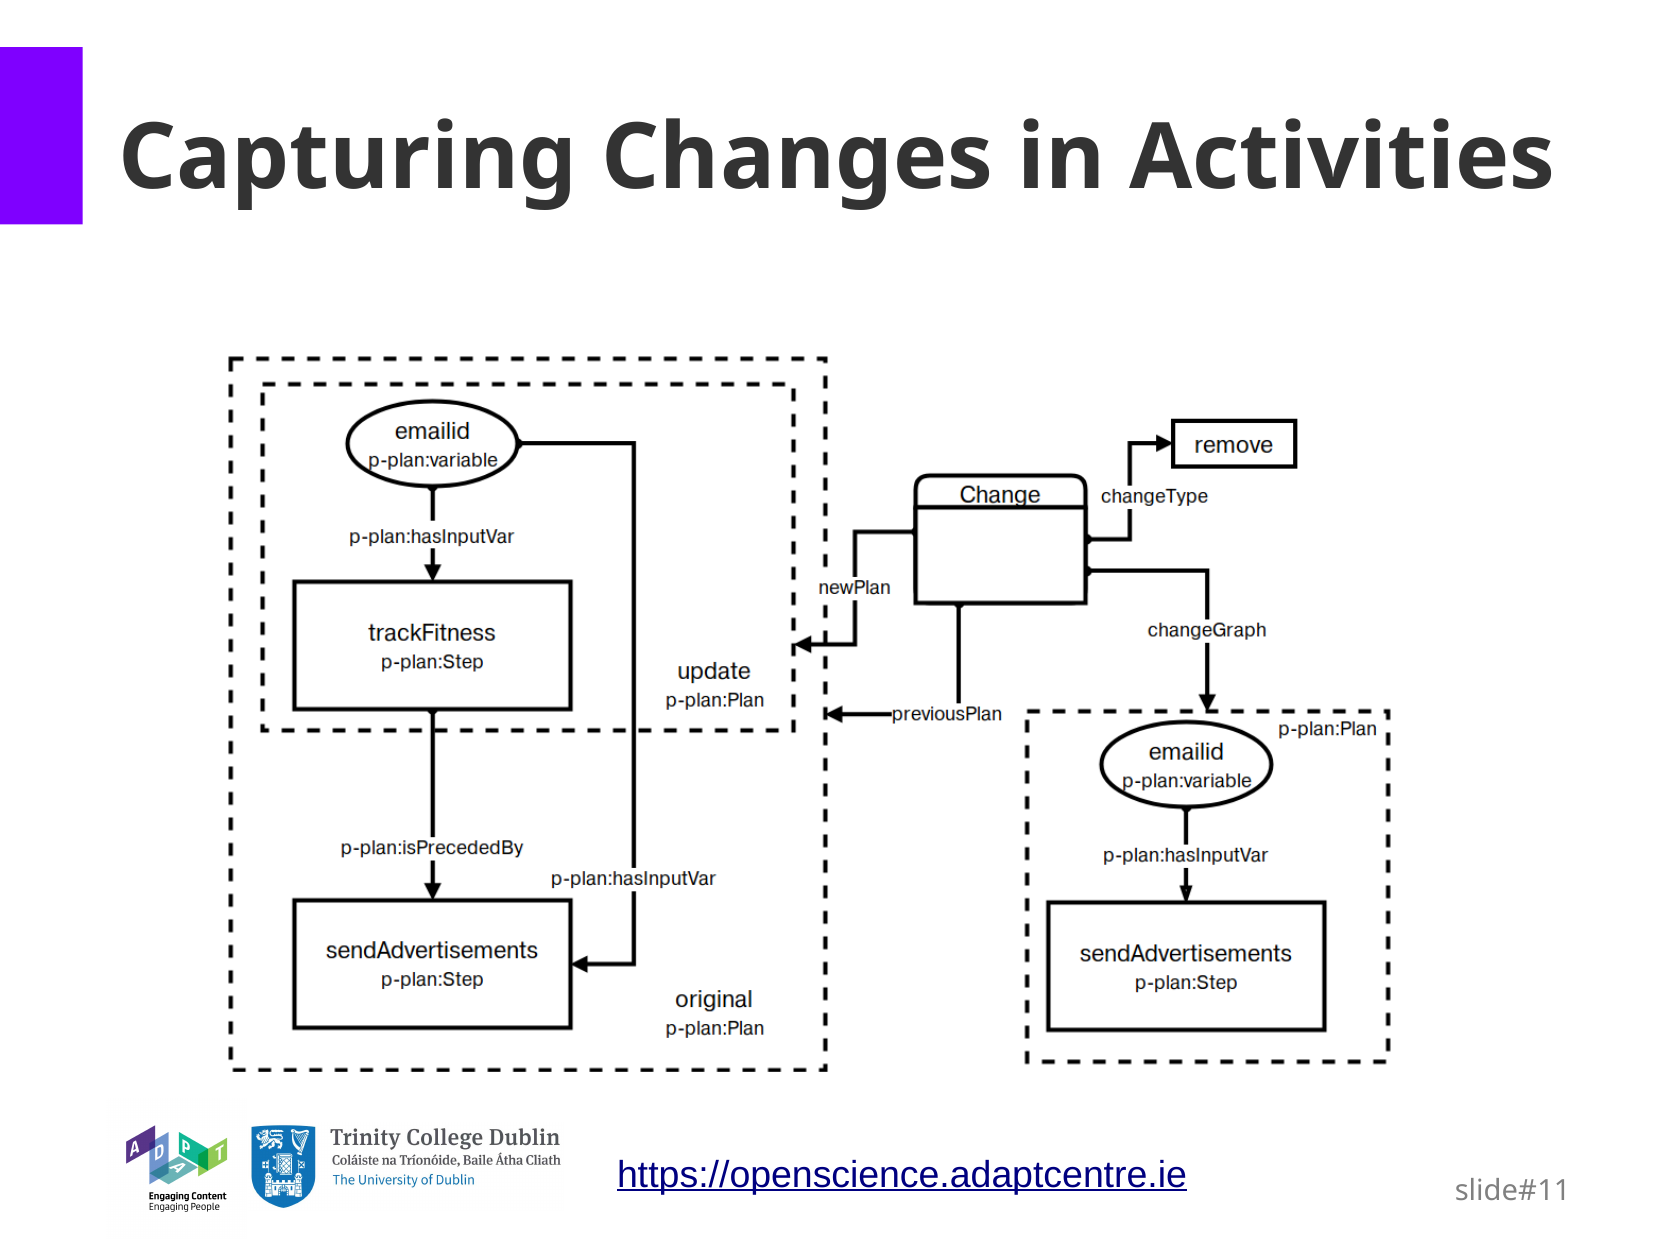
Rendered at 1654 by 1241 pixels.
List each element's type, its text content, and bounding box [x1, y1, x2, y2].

picture [248, 1122, 564, 1211]
picture [226, 354, 1428, 1074]
picture [106, 1098, 247, 1239]
title Capturing Changes in Activities [118, 45, 1571, 260]
